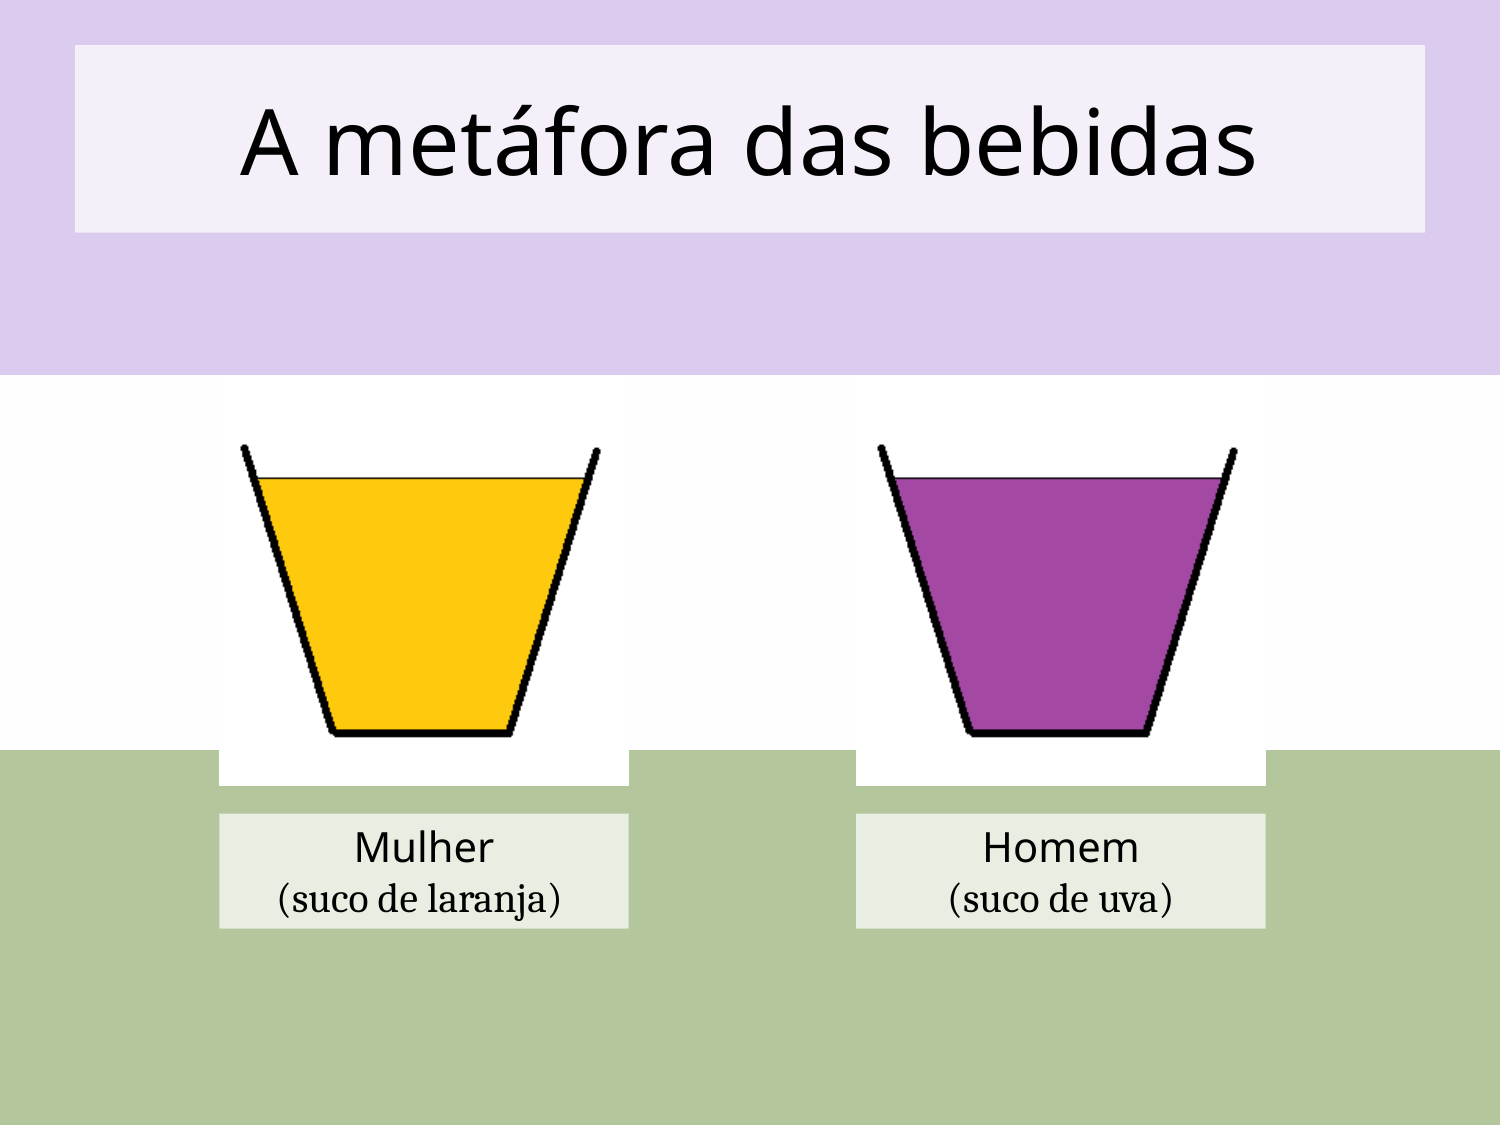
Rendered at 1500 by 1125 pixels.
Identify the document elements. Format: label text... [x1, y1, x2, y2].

text_box Homem (suco de uva) [856, 813, 1266, 929]
picture [856, 376, 1266, 787]
picture [219, 376, 629, 787]
title A metáfora das bebidas [75, 45, 1425, 233]
text_box Mulher (suco de laranja) [219, 813, 629, 929]
